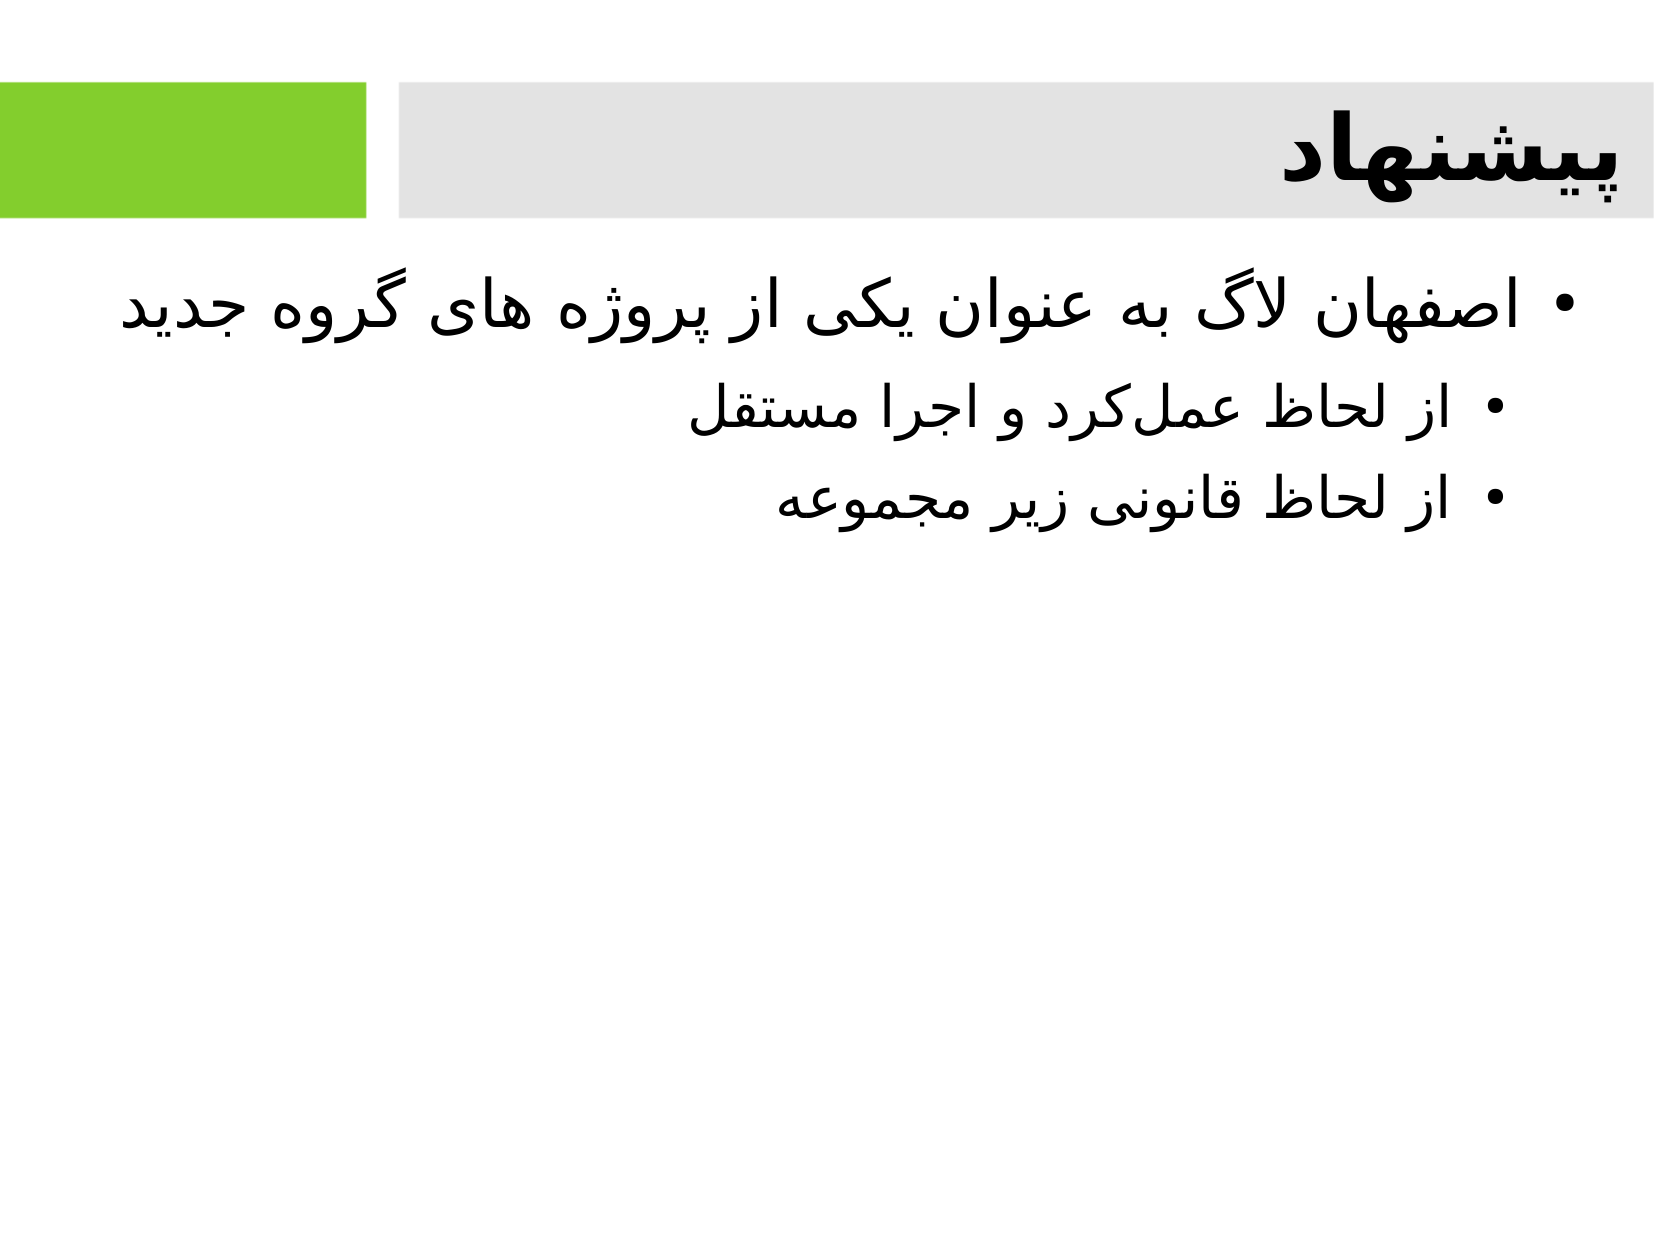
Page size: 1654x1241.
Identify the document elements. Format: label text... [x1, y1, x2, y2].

list اصفهان لاگ به عنوان یکی از پروژه های گروه جدید از لحاظ عمل‌کرد و اجرا مستقل از لحاظ قانونی زیر مجموعه [82, 265, 1595, 1152]
title پیشنهاد [313, 73, 1625, 223]
picture [0, 0, 1654, 1241]
